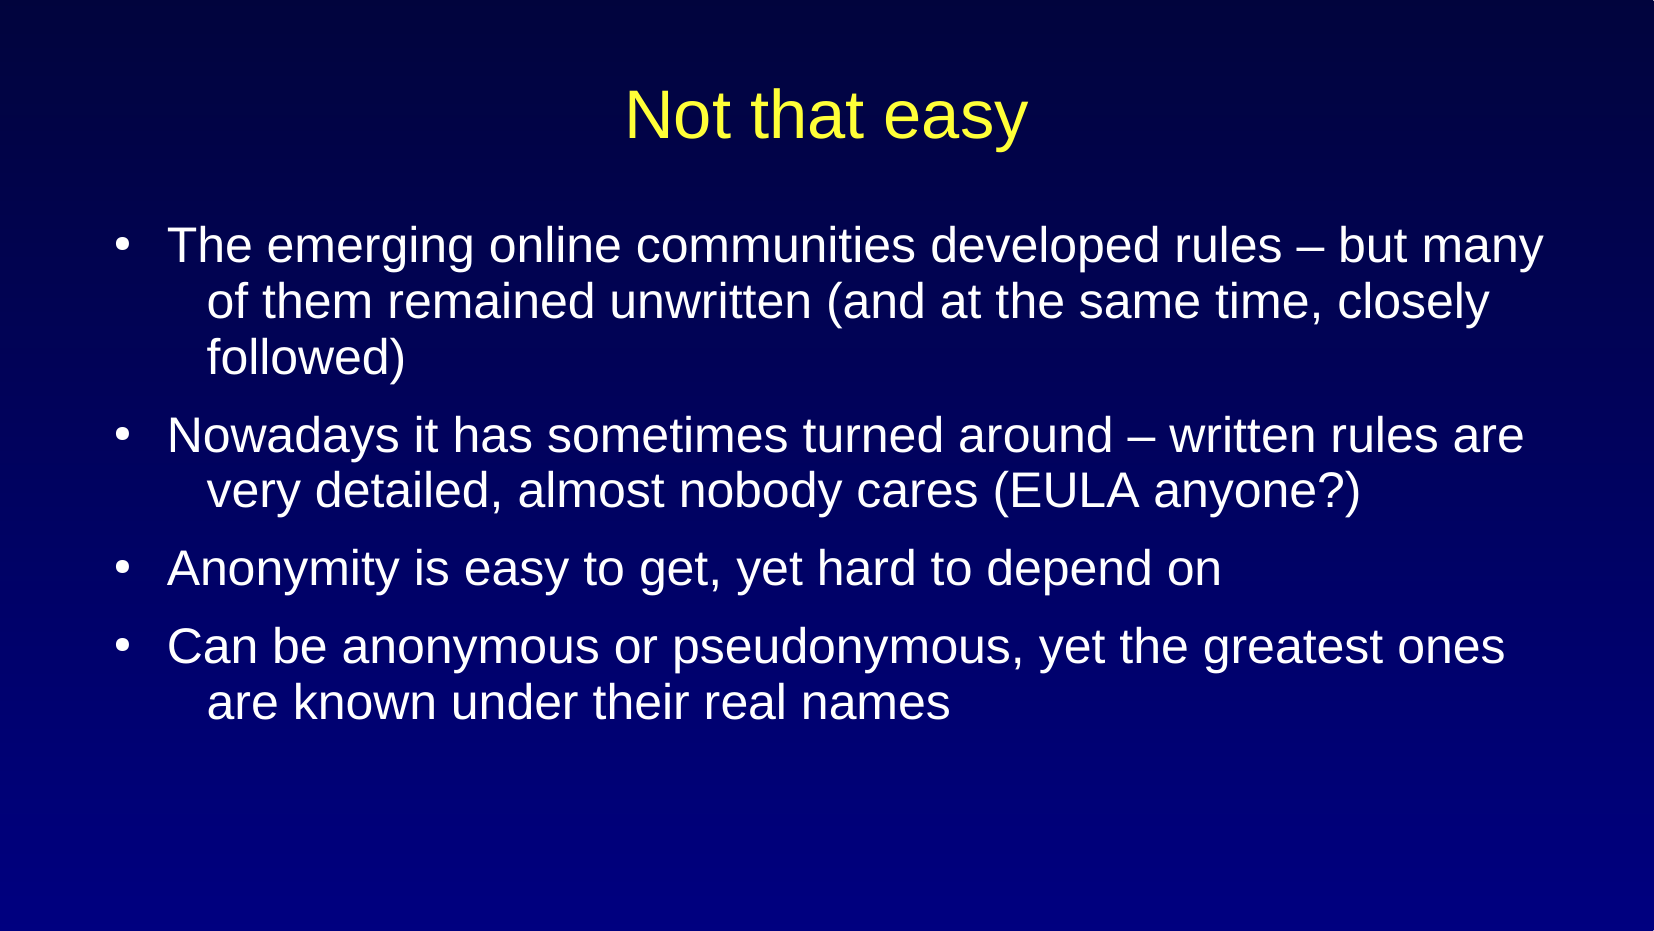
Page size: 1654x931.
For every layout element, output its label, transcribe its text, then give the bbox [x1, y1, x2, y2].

title Not that easy [82, 37, 1571, 193]
list The emerging online communities developed rules – but many of them remained unwritten (and at the same time, closely followed) Nowadays it has sometimes turned around – written rules are very detailed, almost nobody cares (EULA anyone?) Anonymity is easy to get, yet hard to depend on Can be anonymous or pseudonymous, yet the greatest ones are known under their real names [82, 217, 1571, 758]
